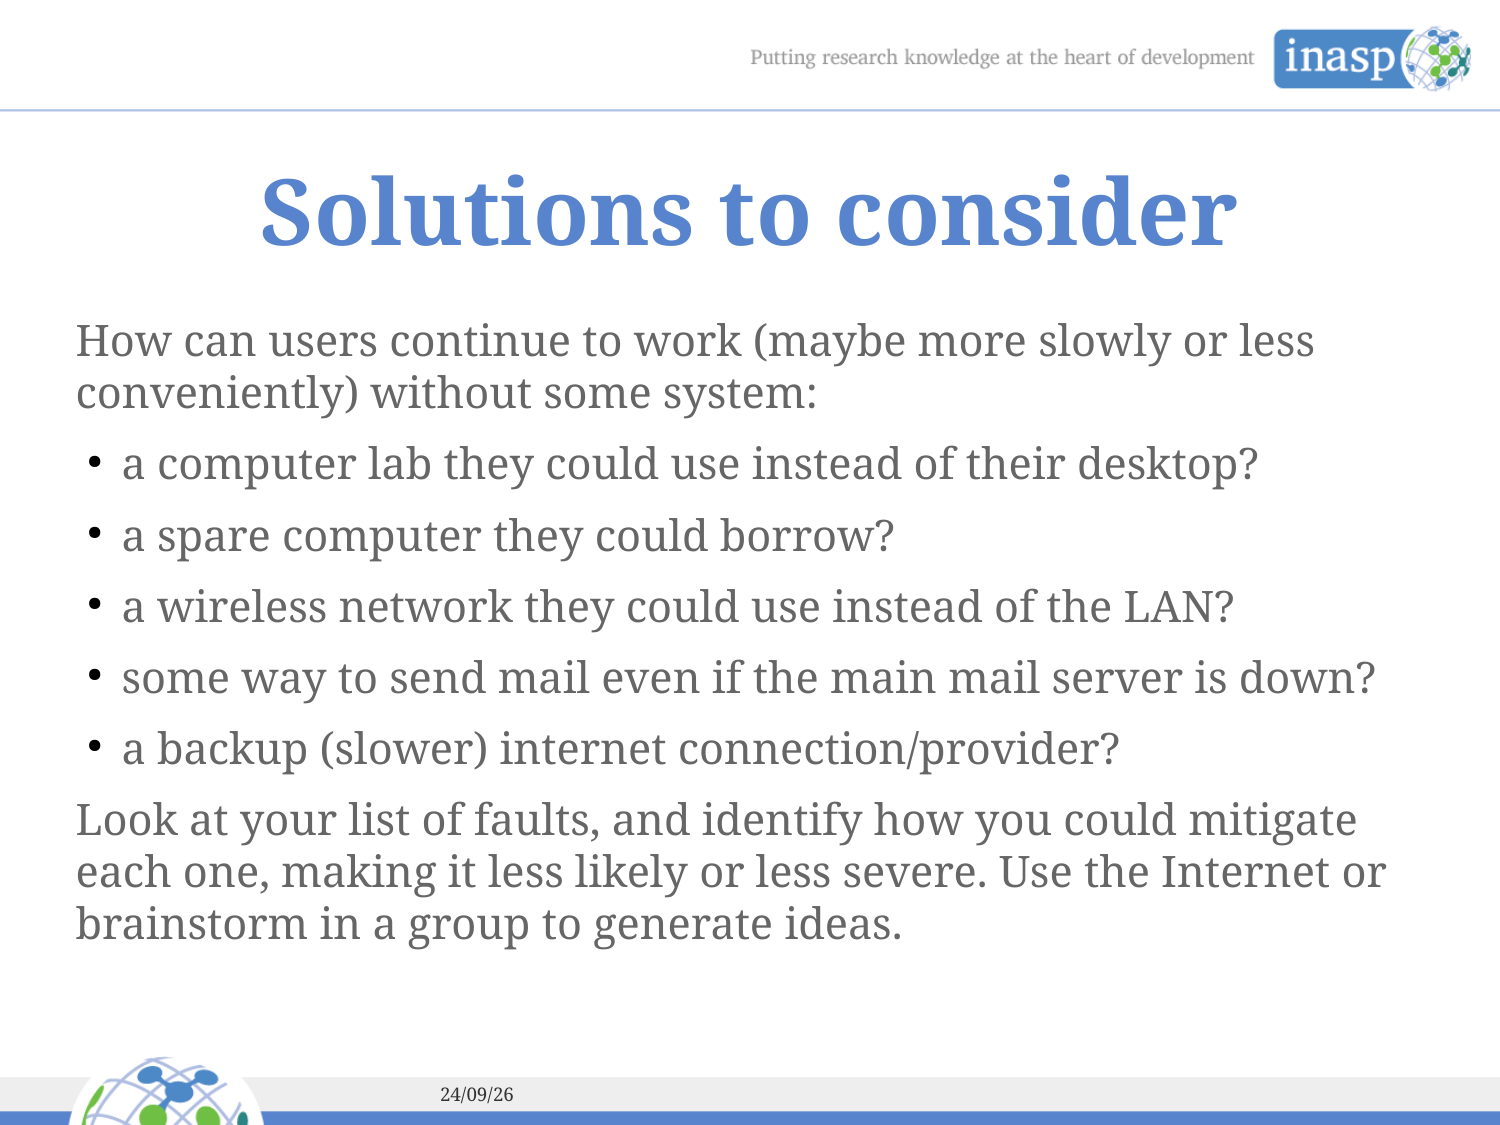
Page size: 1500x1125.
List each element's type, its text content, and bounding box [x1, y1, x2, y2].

picture [0, 0, 1500, 1125]
title Solutions to consider [75, 129, 1426, 313]
list How can users continue to work (maybe more slowly or less conveniently) without some system: a computer lab they could use instead of their desktop? a spare computer they could borrow? a wireless network they could use instead of the LAN? some way to send mail even if the main mail server is down? a backup (slower) internet connection/provider? Look at your list of faults, and identify how you could mitigate each one, making it less likely or less severe. Use the Internet or brainstorm in a group to generate ideas. [75, 313, 1426, 967]
